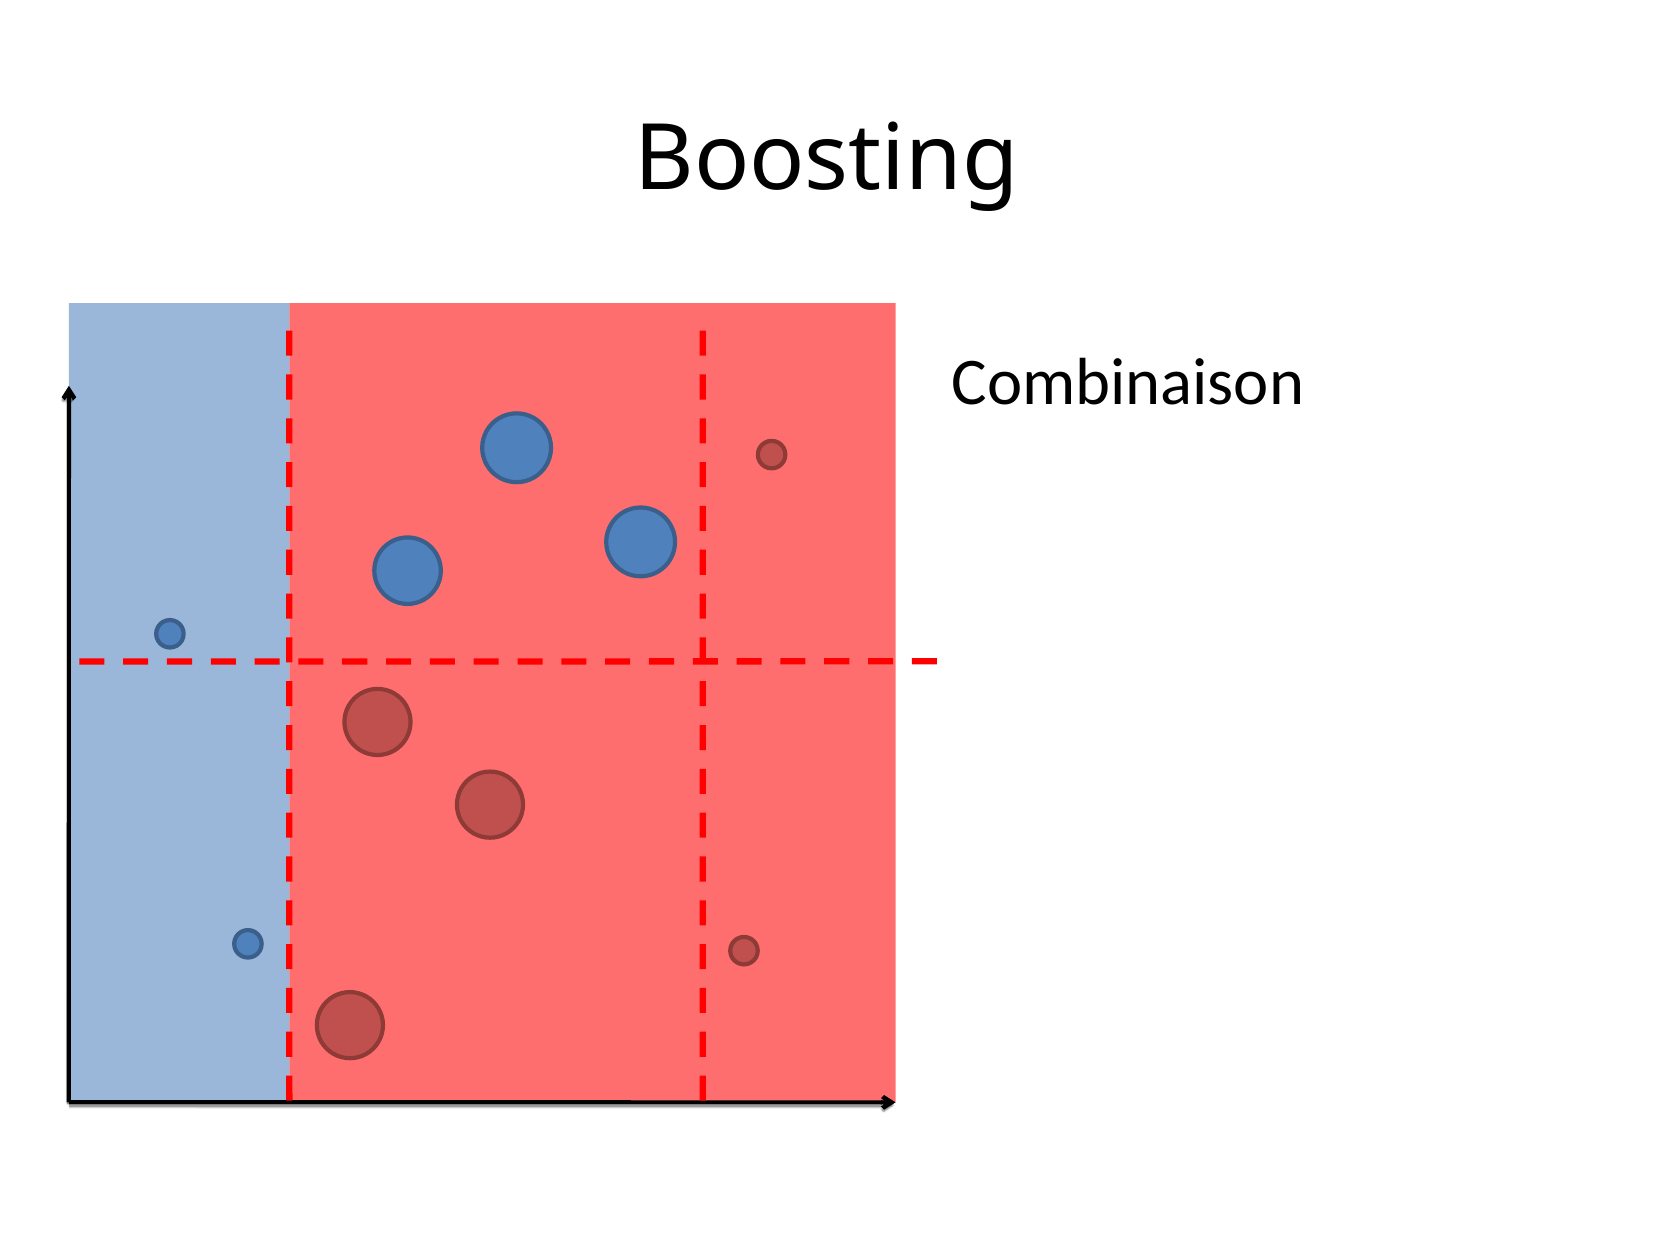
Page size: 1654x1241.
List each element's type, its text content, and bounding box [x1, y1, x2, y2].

text_box [68, 303, 896, 1102]
text_box Combinaison [936, 330, 1475, 426]
title Boosting [82, 49, 1571, 257]
